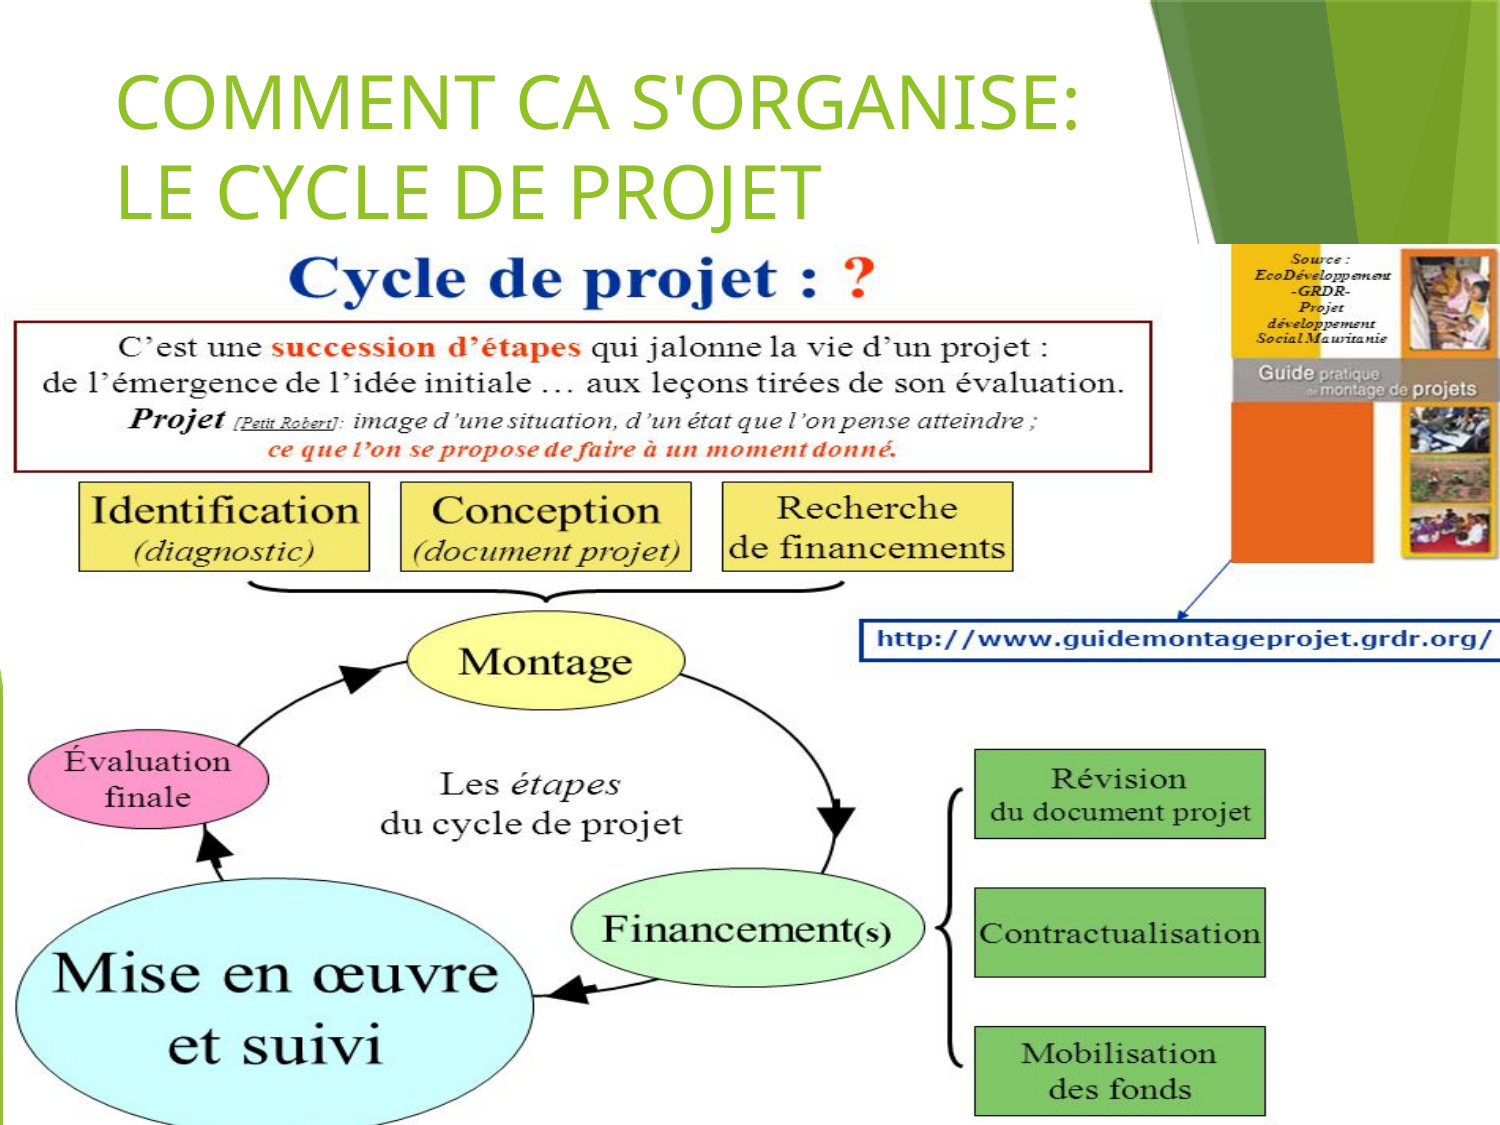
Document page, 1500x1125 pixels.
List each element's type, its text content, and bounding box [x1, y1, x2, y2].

title COMMENT CA S'ORGANISE: LE CYCLE DE PROJET [99, 46, 1142, 244]
picture [3, 244, 1500, 1125]
